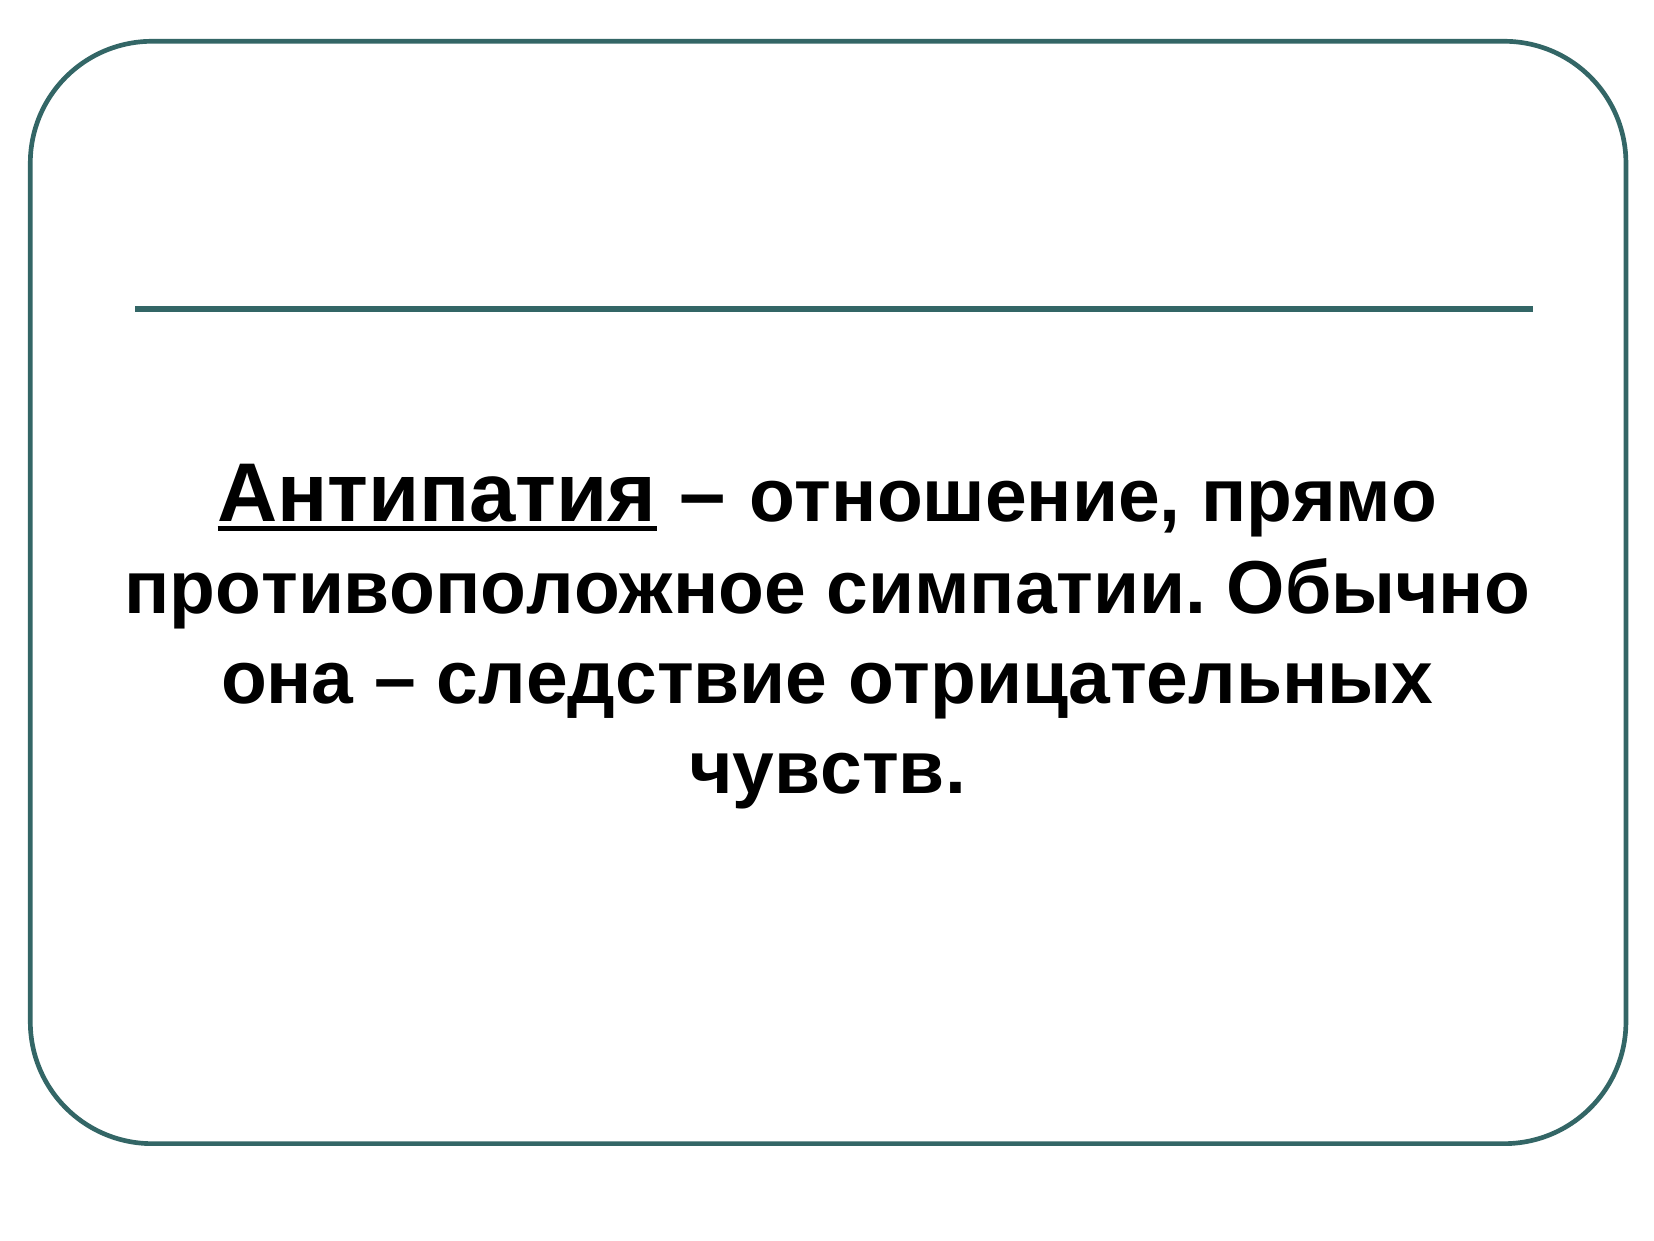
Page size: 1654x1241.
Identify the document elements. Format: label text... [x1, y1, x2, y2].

subtitle Антипатия – отношение, прямо противоположное симпатии. Обычно она – следствие отрицательных чувств. [121, 114, 1534, 1132]
